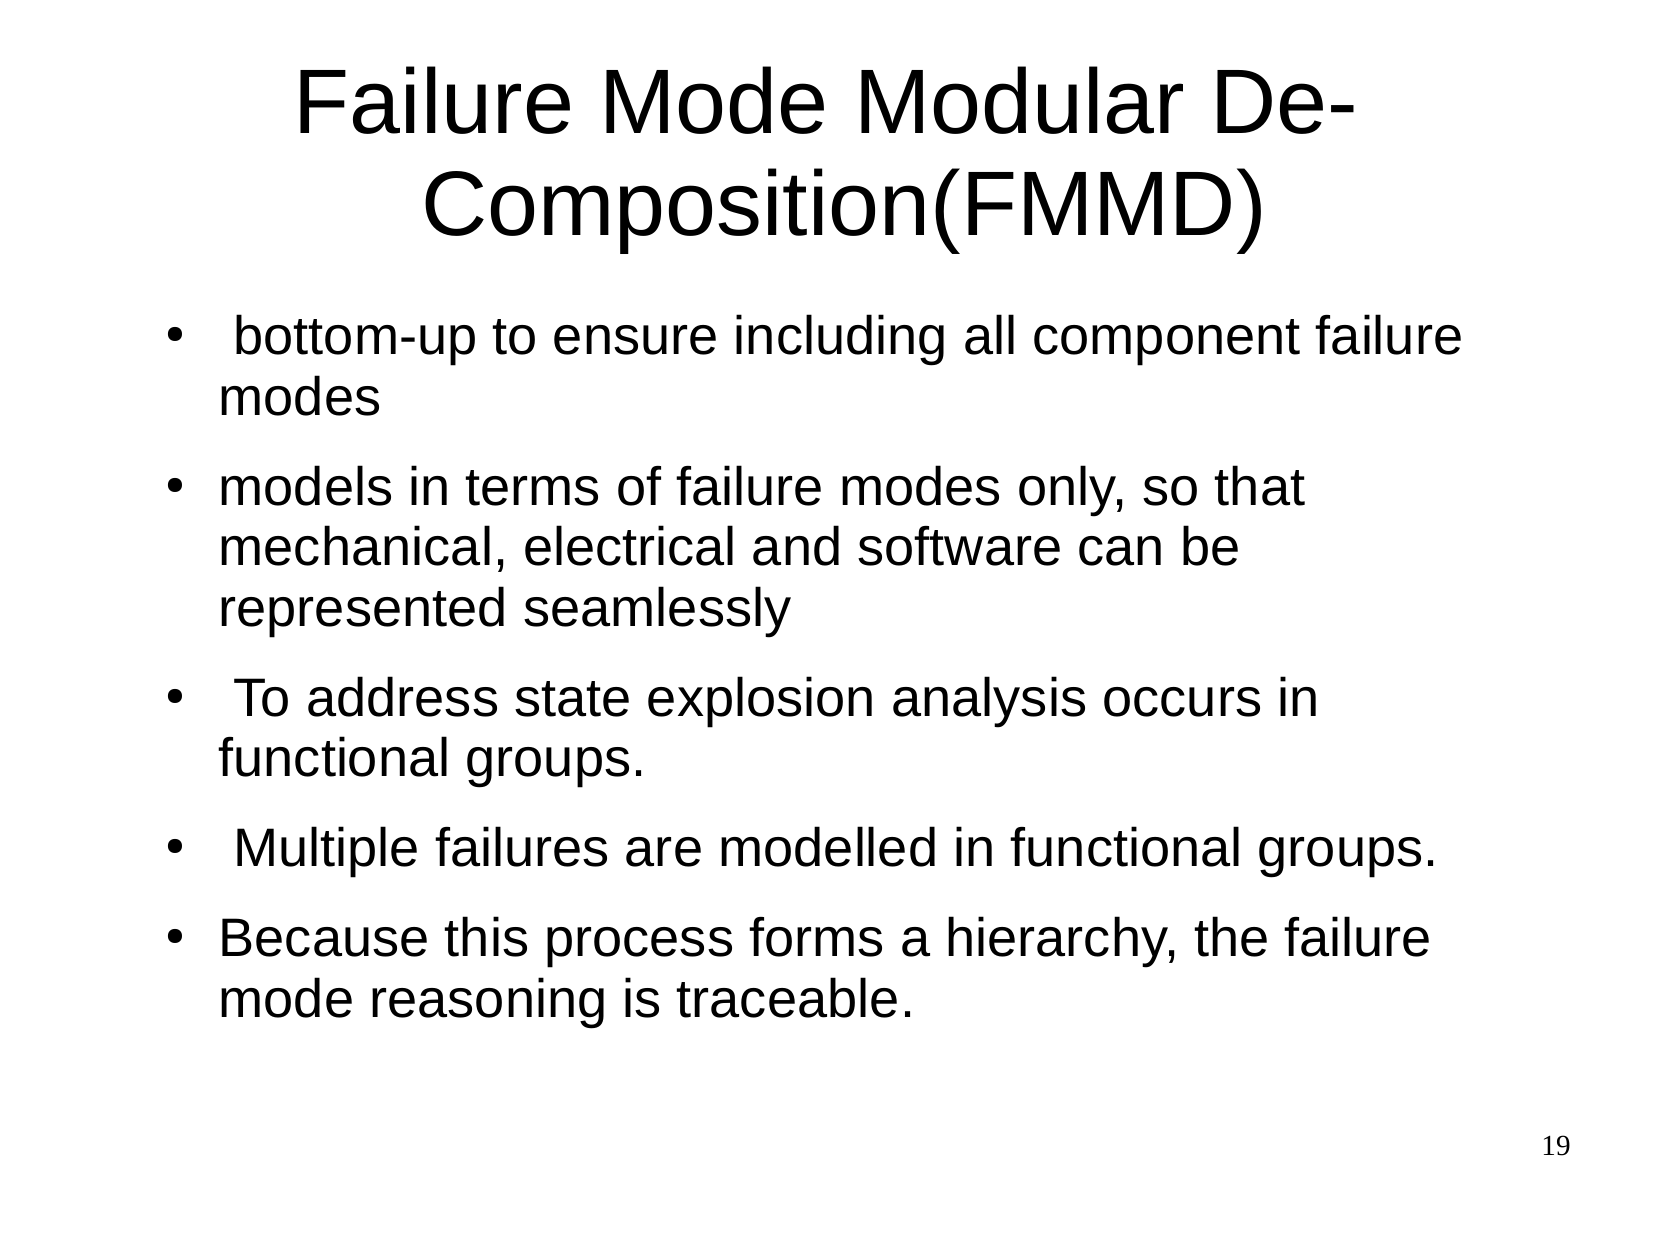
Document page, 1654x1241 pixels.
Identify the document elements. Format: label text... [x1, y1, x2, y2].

title Failure Mode Modular De-Composition(FMMD) [82, 49, 1571, 257]
list bottom-up to ensure including all component failure modes models in terms of failure modes only, so that mechanical, electrical and software can be represented seamlessly To address state explosion analysis occurs in functional groups. Multiple failures are modelled in functional groups. Because this process forms a hierarchy, the failure mode reasoning is traceable. [147, 305, 1529, 1088]
